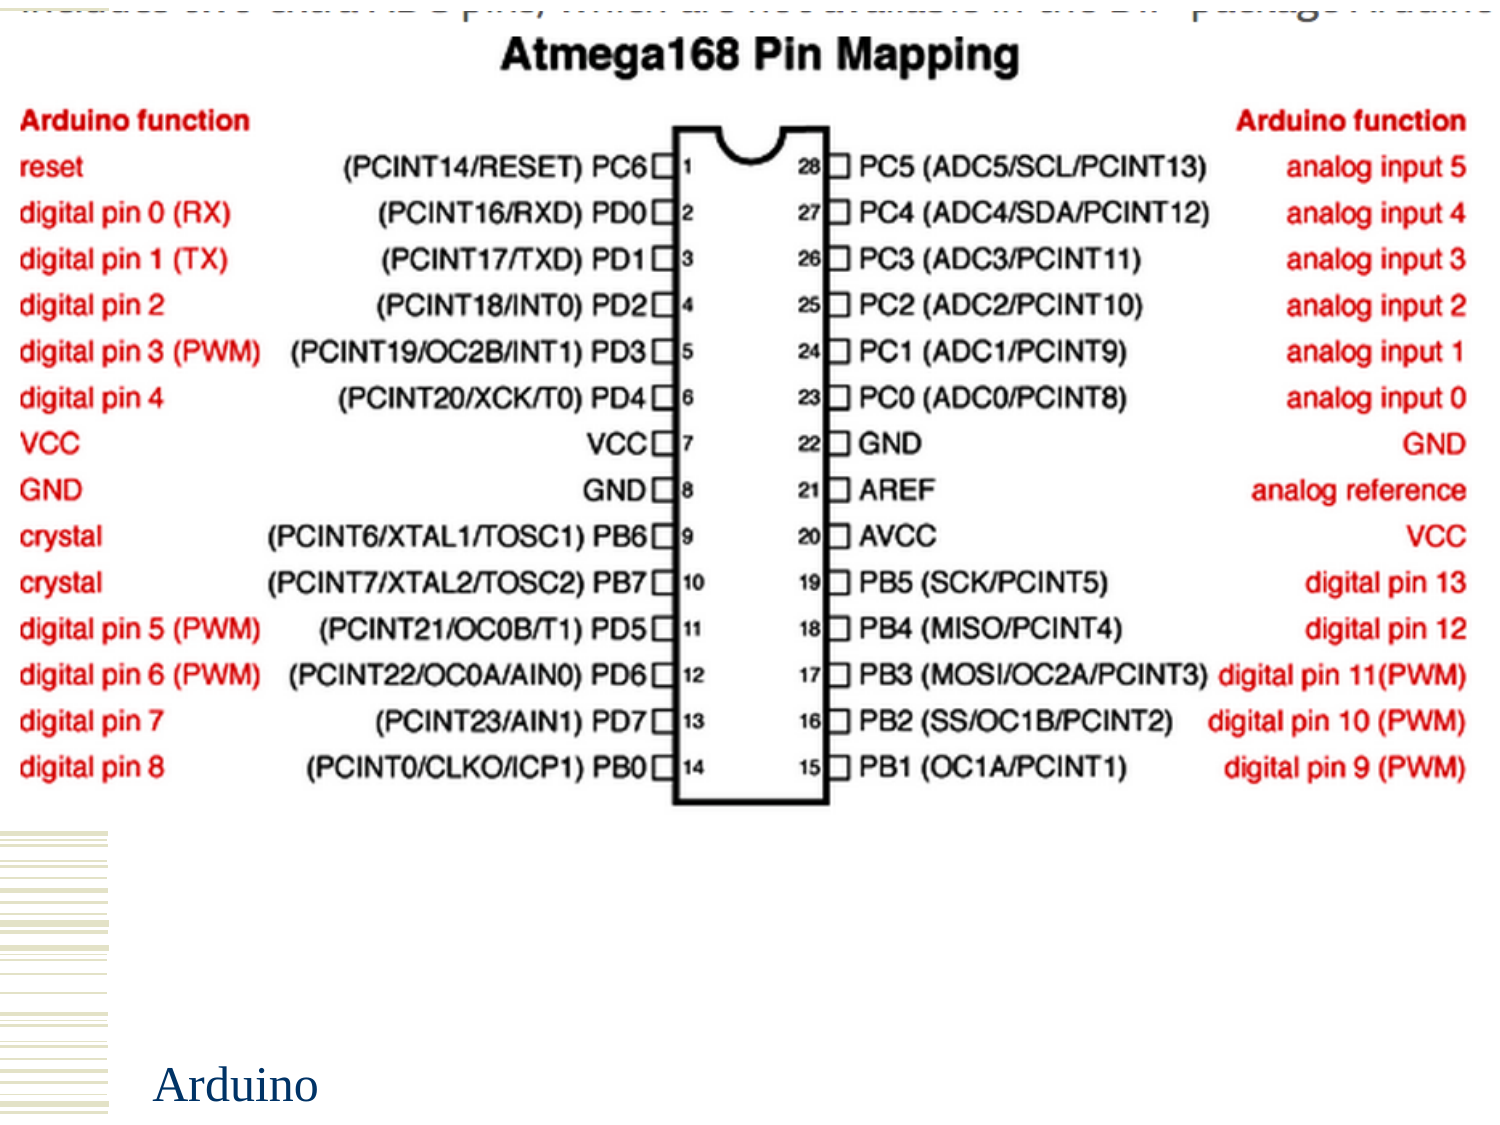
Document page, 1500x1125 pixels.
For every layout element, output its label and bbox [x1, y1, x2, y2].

picture [0, 11, 1500, 831]
